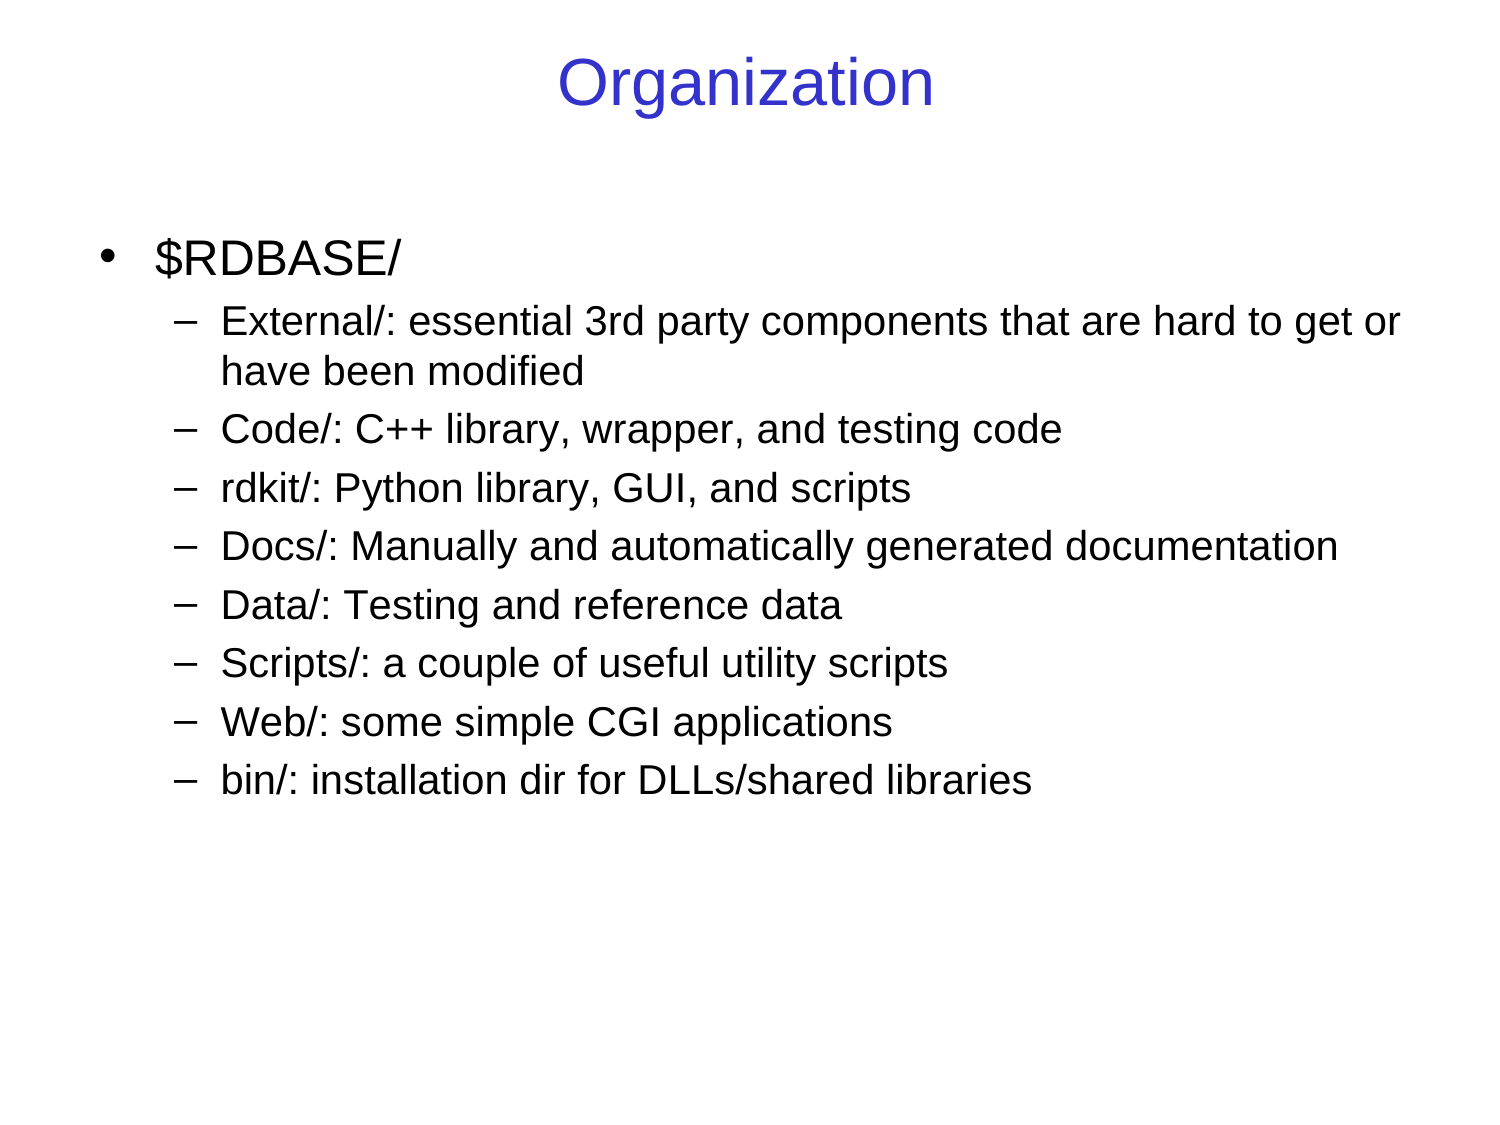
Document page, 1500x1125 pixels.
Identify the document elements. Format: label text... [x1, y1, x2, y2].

list $RDBASE/ External/: essential 3rd party components that are hard to get or have been modified Code/: C++ library, wrapper, and testing code rdkit/: Python library, GUI, and scripts Docs/: Manually and automatically generated documentation Data/: Testing and reference data Scripts/: a couple of useful utility scripts Web/: some simple CGI applications bin/: installation dir for DLLs/shared libraries [84, 217, 1427, 1065]
title Organization [77, 14, 1416, 144]
